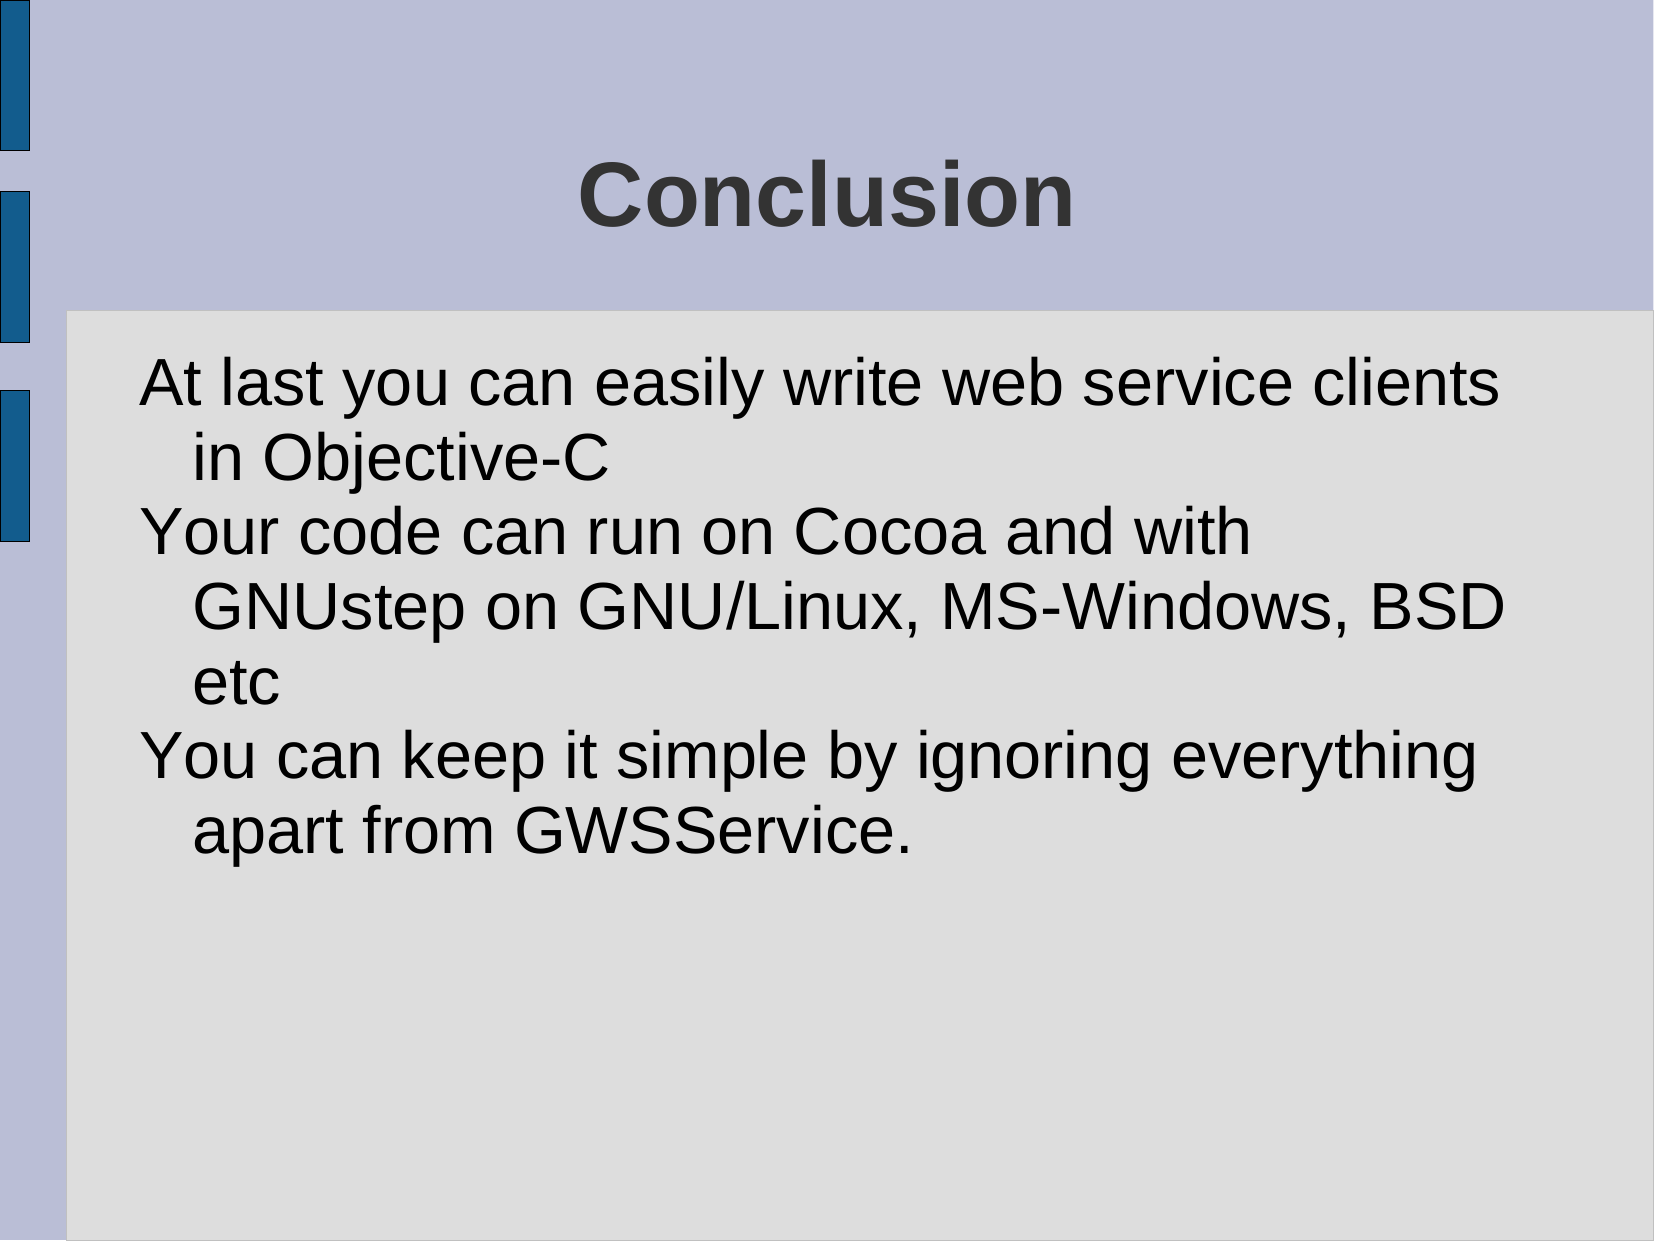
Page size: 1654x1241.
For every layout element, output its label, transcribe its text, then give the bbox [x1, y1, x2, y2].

title Conclusion [121, 98, 1534, 291]
list At last you can easily write web service clients in Objective-C Your code can run on Cocoa and with GNUstep on GNU/Linux, MS-Windows, BSD etc You can keep it simple by ignoring everything apart from GWSService. [121, 344, 1534, 1112]
